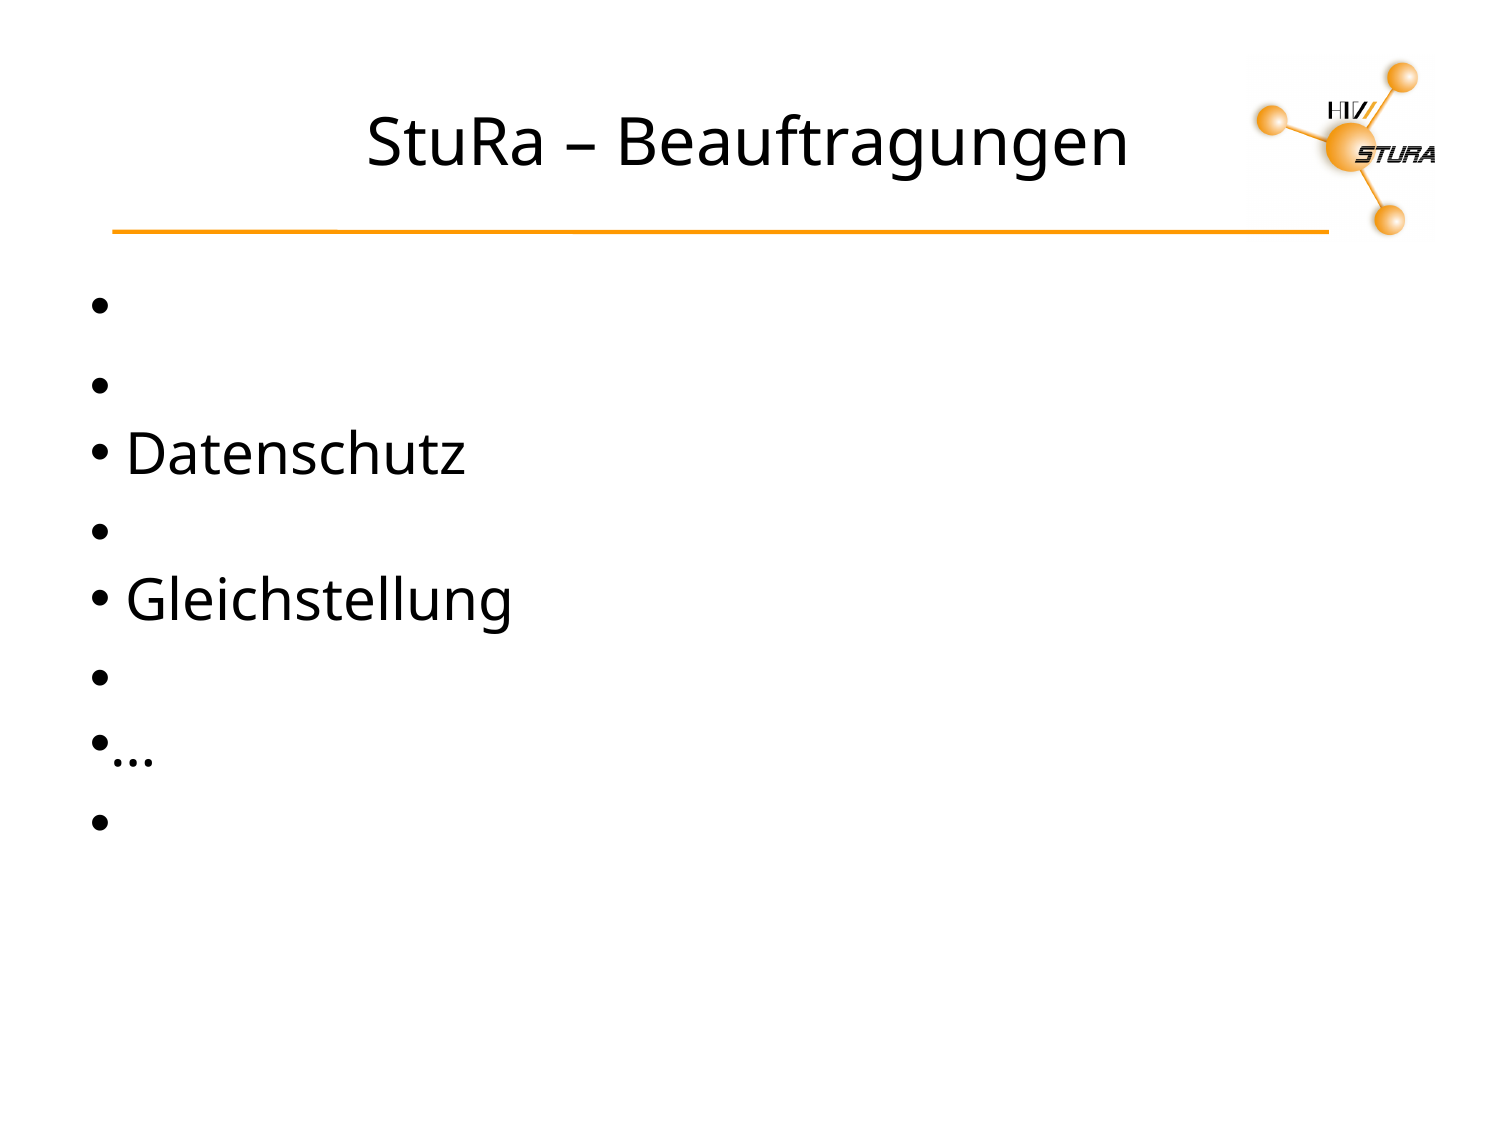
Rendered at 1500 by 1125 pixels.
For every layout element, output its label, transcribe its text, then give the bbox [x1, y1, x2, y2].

list Datenschutz Gleichstellung … [75, 262, 1426, 1063]
title StuRa – Beauftragungen [74, 90, 1424, 187]
